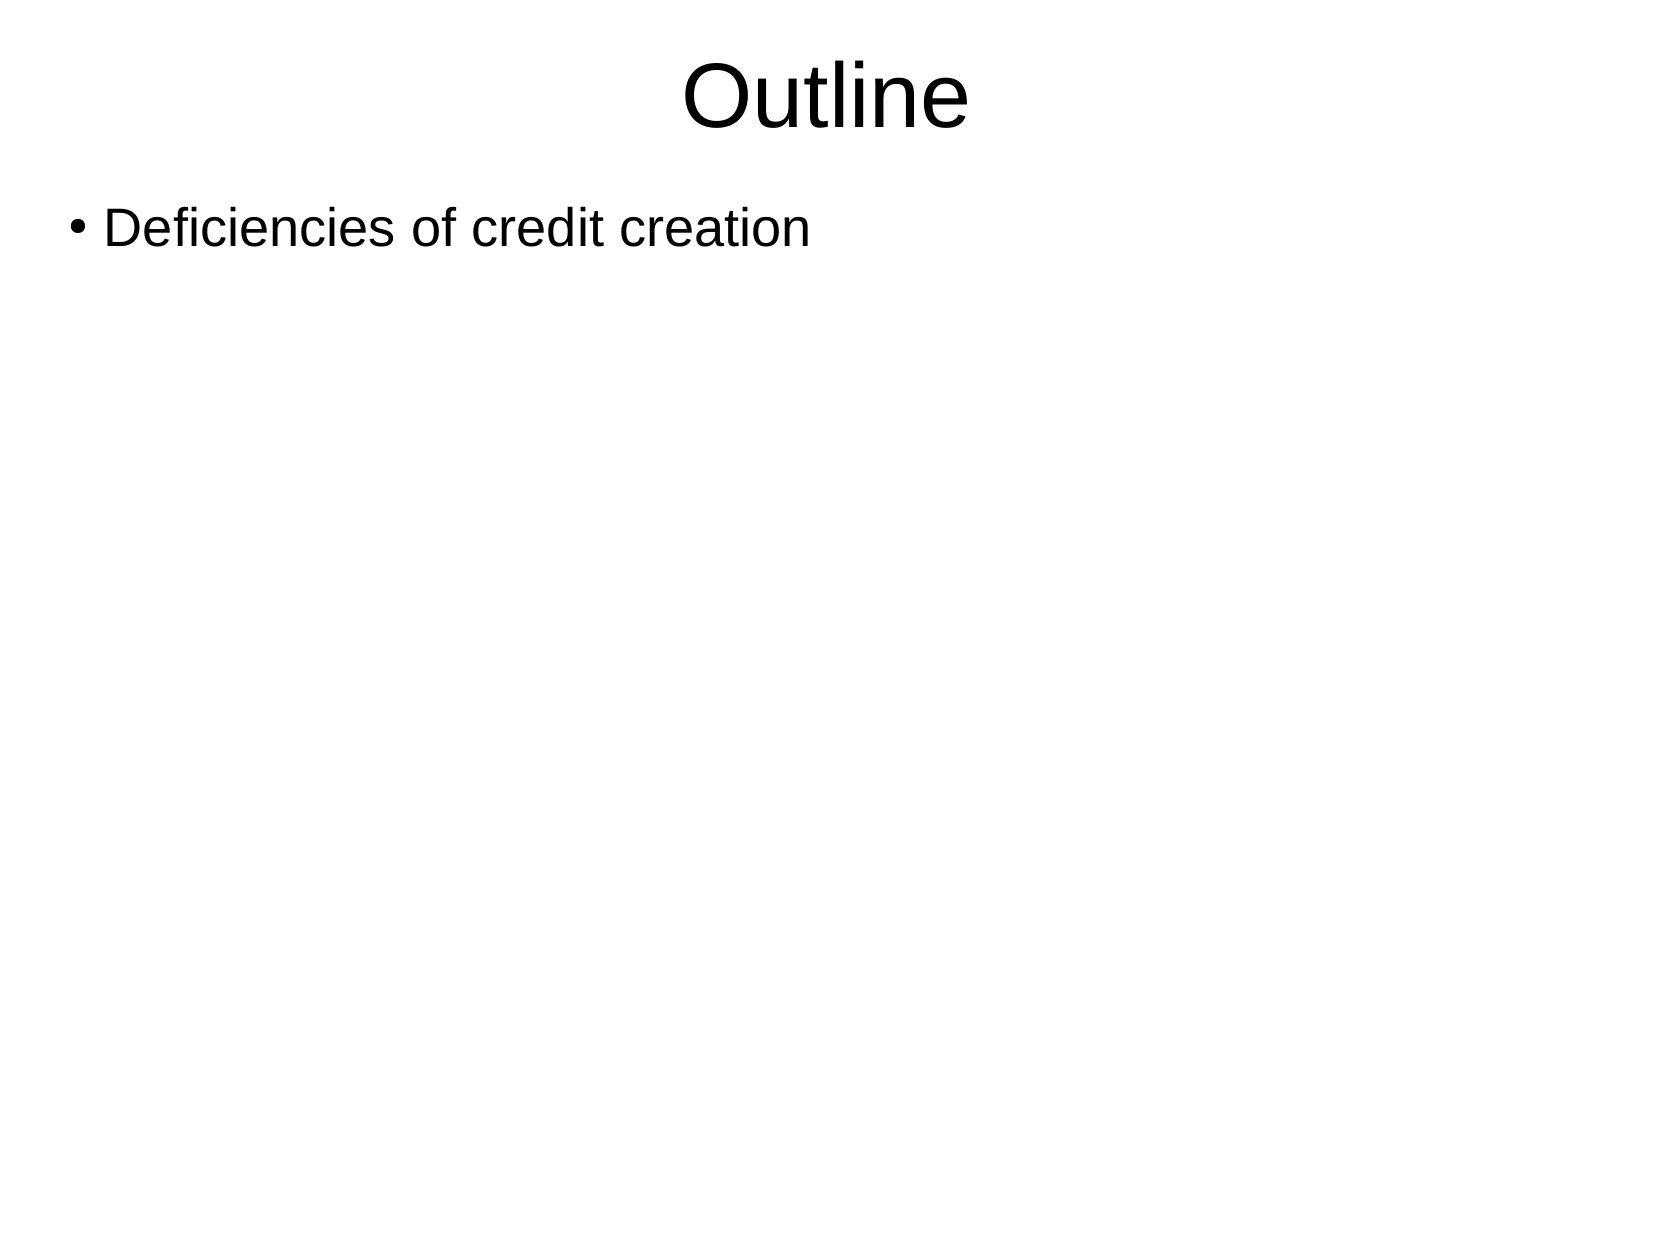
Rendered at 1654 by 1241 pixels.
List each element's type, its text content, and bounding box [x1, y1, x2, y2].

title Outline [82, 44, 1571, 147]
text_box Deficiencies of credit creation [53, 189, 1646, 580]
